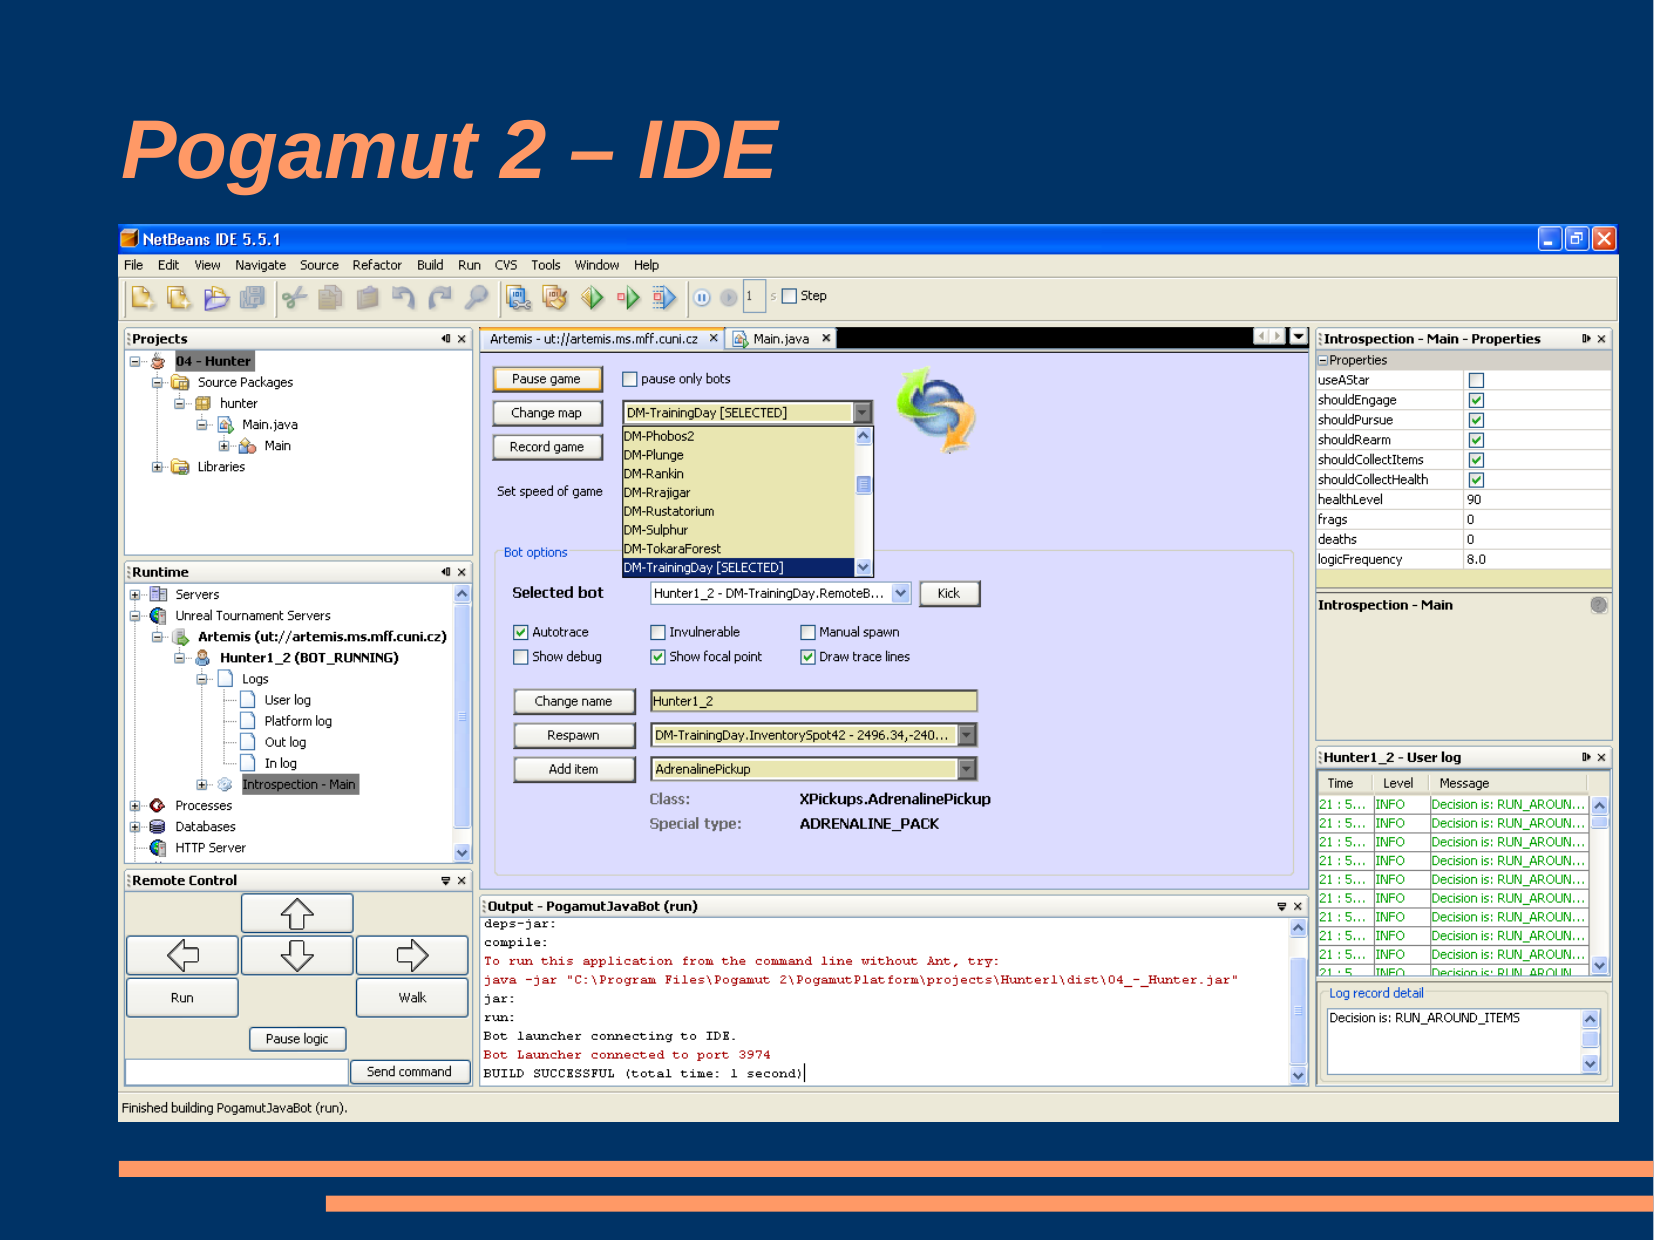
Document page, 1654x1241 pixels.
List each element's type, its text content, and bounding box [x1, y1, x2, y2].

title Pogamut 2 – IDE [121, 53, 1534, 224]
picture [118, 224, 1619, 1123]
